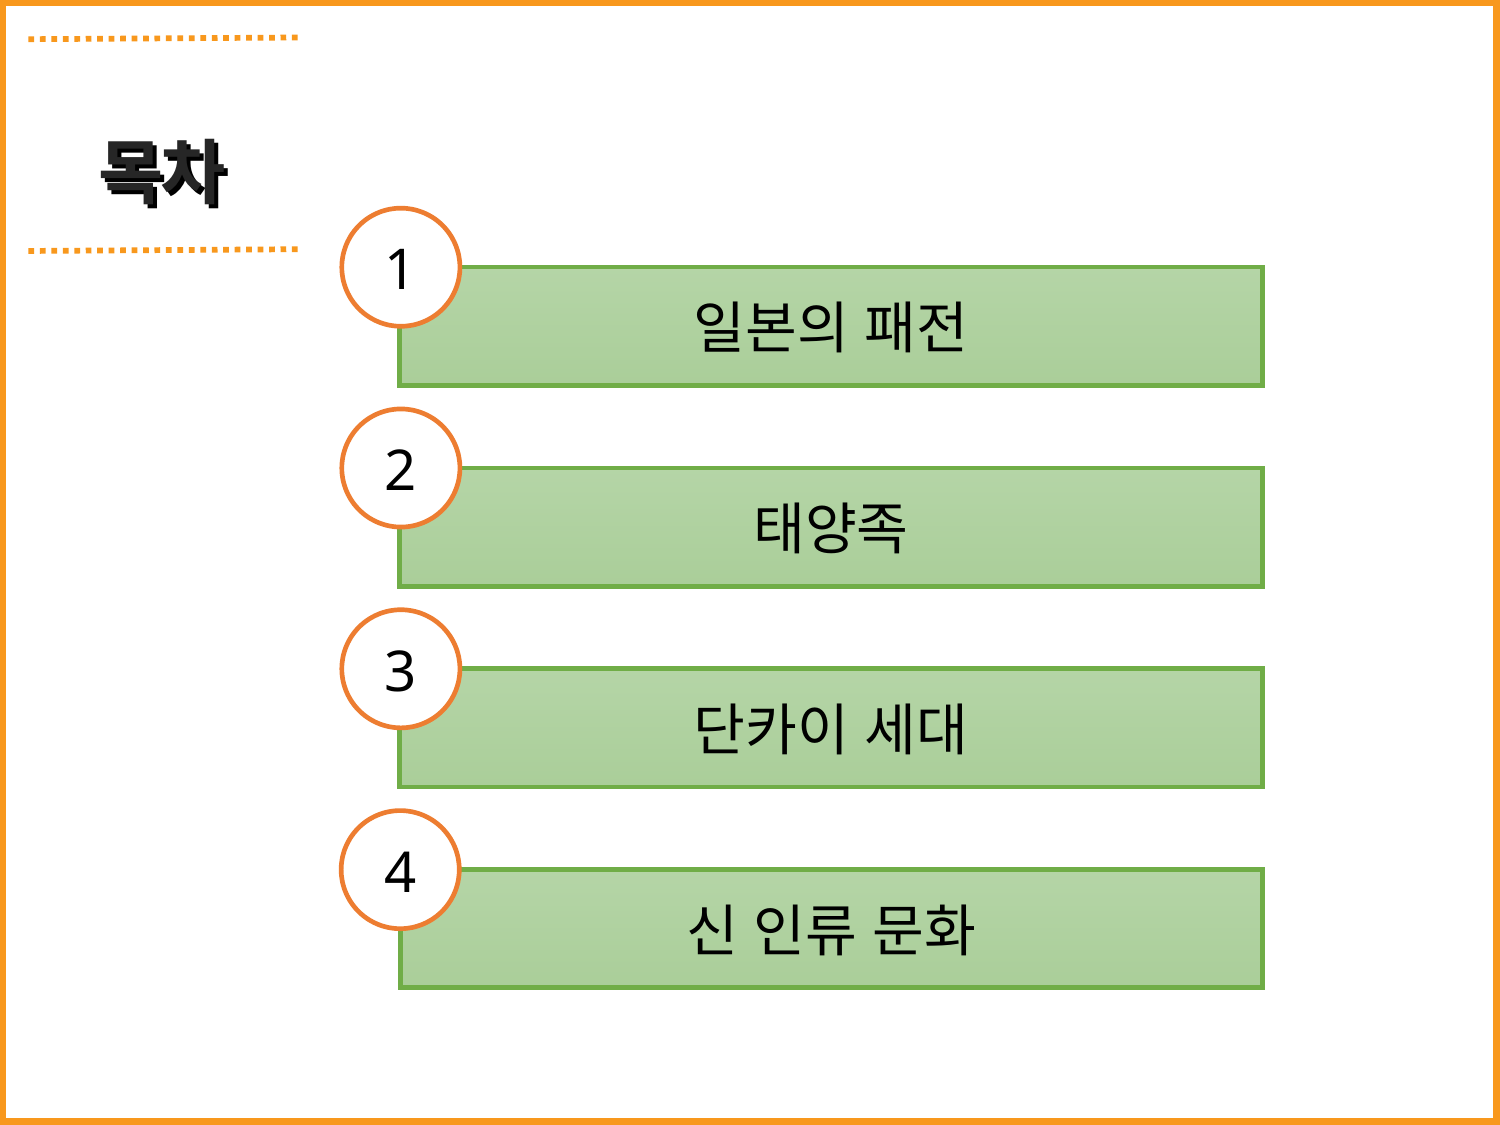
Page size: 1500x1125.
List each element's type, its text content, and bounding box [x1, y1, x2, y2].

text_box 태양족 [400, 468, 1262, 586]
text_box 4 [341, 810, 460, 929]
text_box 단카이 세대 [400, 669, 1262, 787]
text_box 일본의 패전 [400, 267, 1262, 385]
text_box 1 [341, 208, 460, 327]
text_box 목차 [13, 119, 310, 221]
text_box 2 [341, 408, 460, 528]
text_box 3 [341, 609, 460, 728]
text_box 신 인류 문화 [400, 870, 1263, 988]
